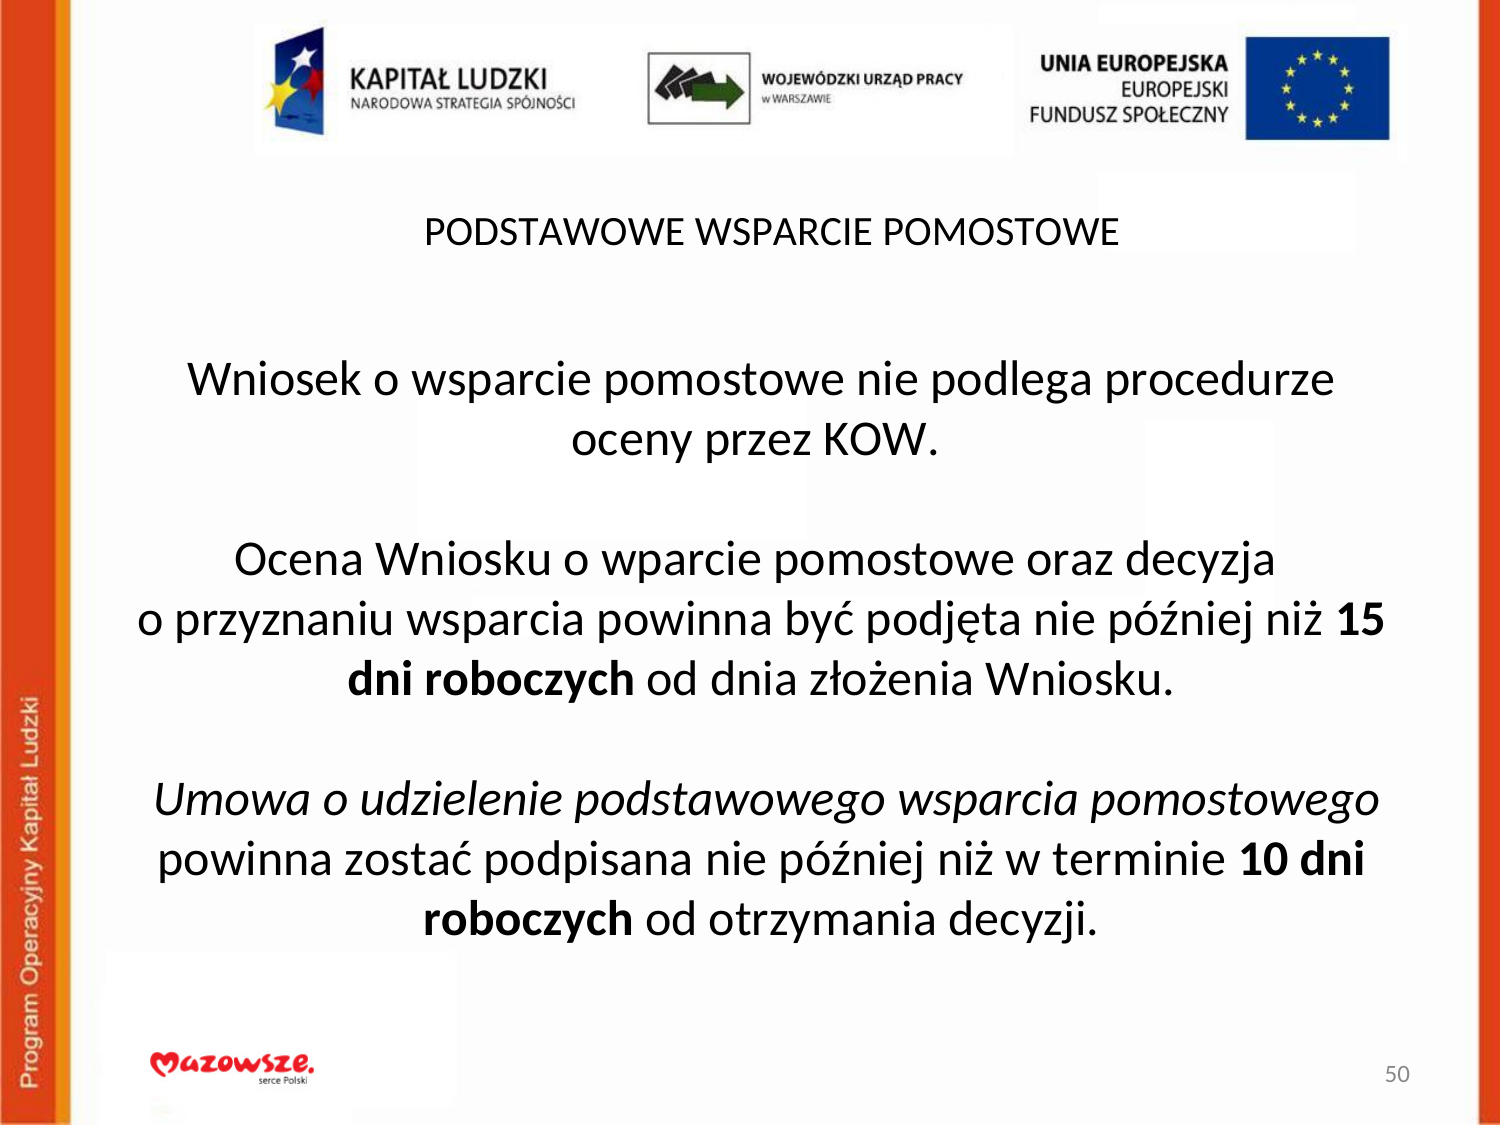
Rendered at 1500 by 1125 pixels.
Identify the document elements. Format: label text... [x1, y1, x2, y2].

text_box PODSTAWOWE WSPARCIE POMOSTOWE [194, 196, 1351, 256]
picture [0, 0, 1500, 1125]
title Wniosek o wsparcie pomostowe nie podlega procedurze oceny przez KOW. Ocena Wniosku o wparcie pomostowe oraz decyzja o przyznaniu wsparcia powinna być podjęta nie później niż 15 dni roboczych od dnia złożenia Wniosku. Umowa o udzielenie podstawowego wsparcia pomostowego powinna zostać podpisana nie później niż w terminie 10 dni roboczych od otrzymania decyzji. [112, 278, 1411, 1012]
text_box <numer> [1074, 1042, 1426, 1103]
